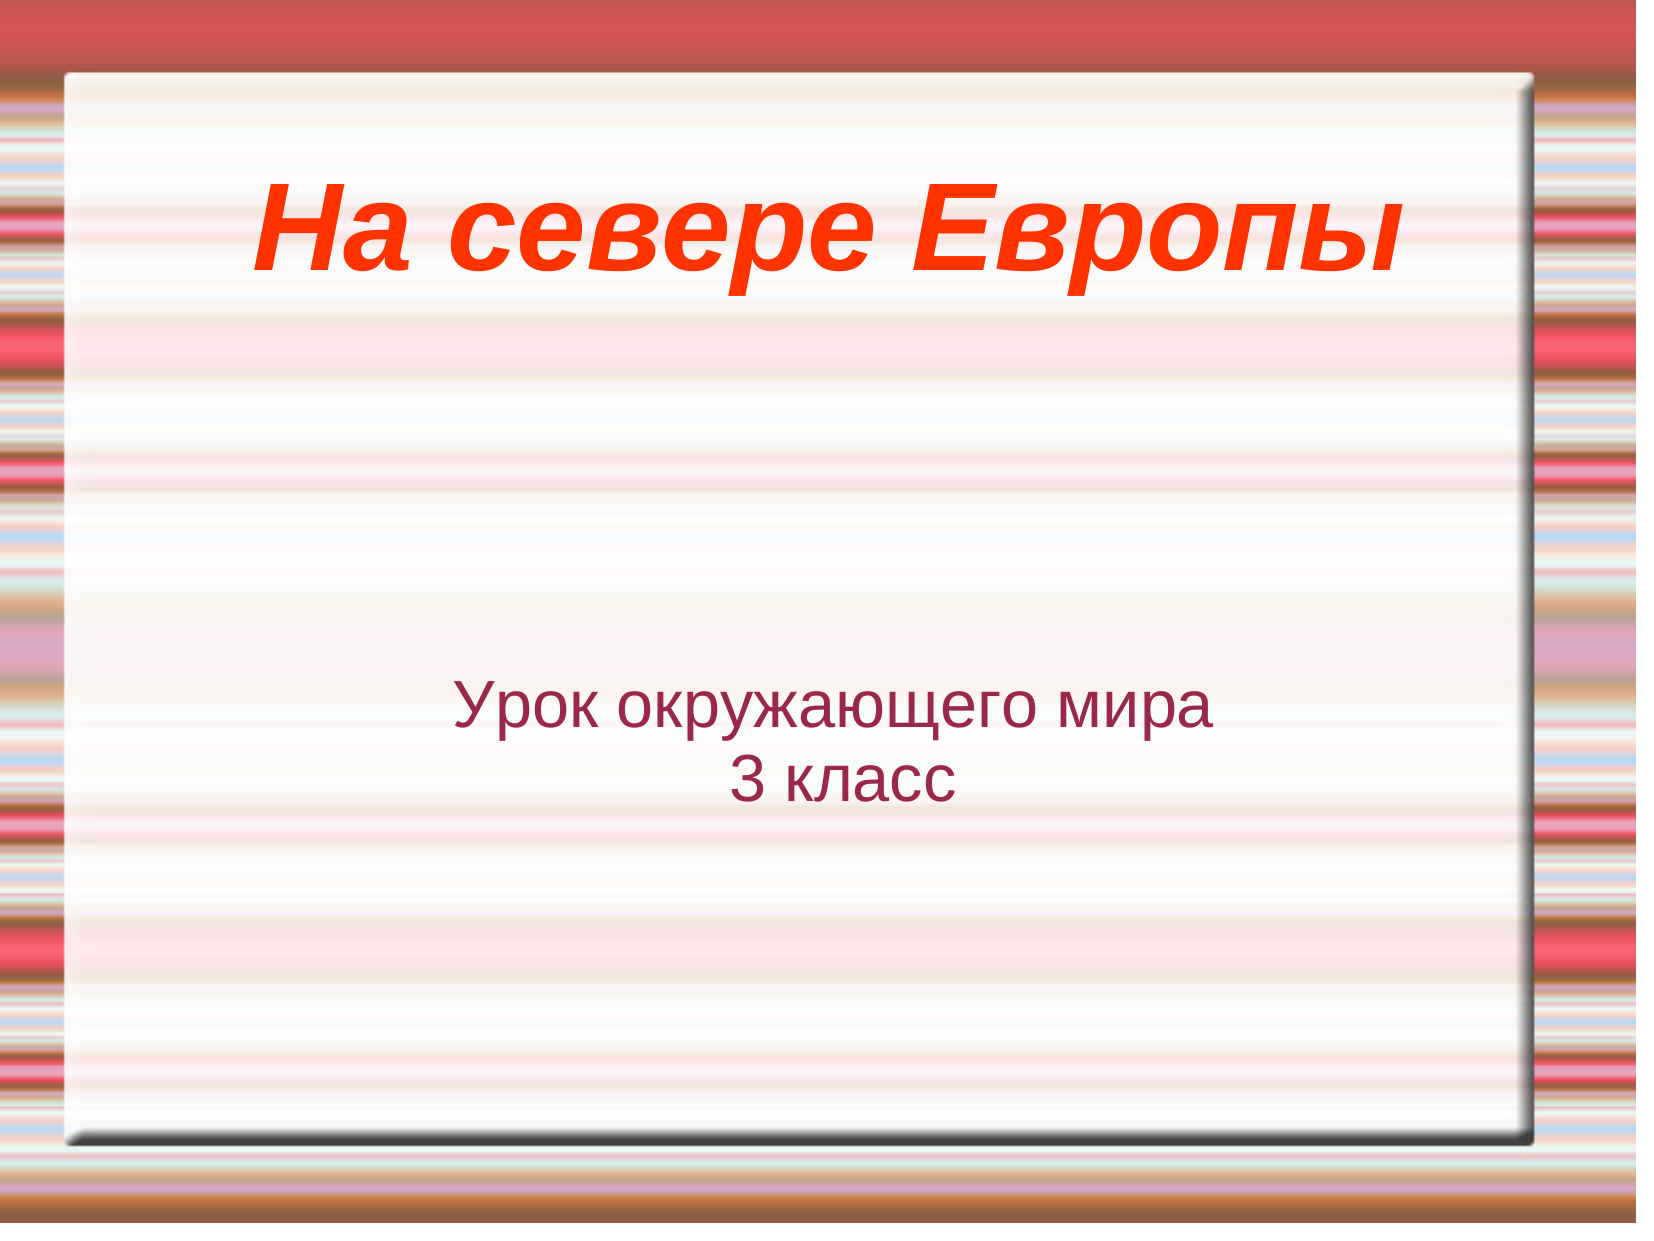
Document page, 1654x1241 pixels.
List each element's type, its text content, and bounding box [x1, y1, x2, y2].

subtitle Урок окружающего мира 3 класс [134, 350, 1516, 1133]
title На севере Европы [123, 151, 1536, 443]
picture [0, 0, 1636, 1223]
